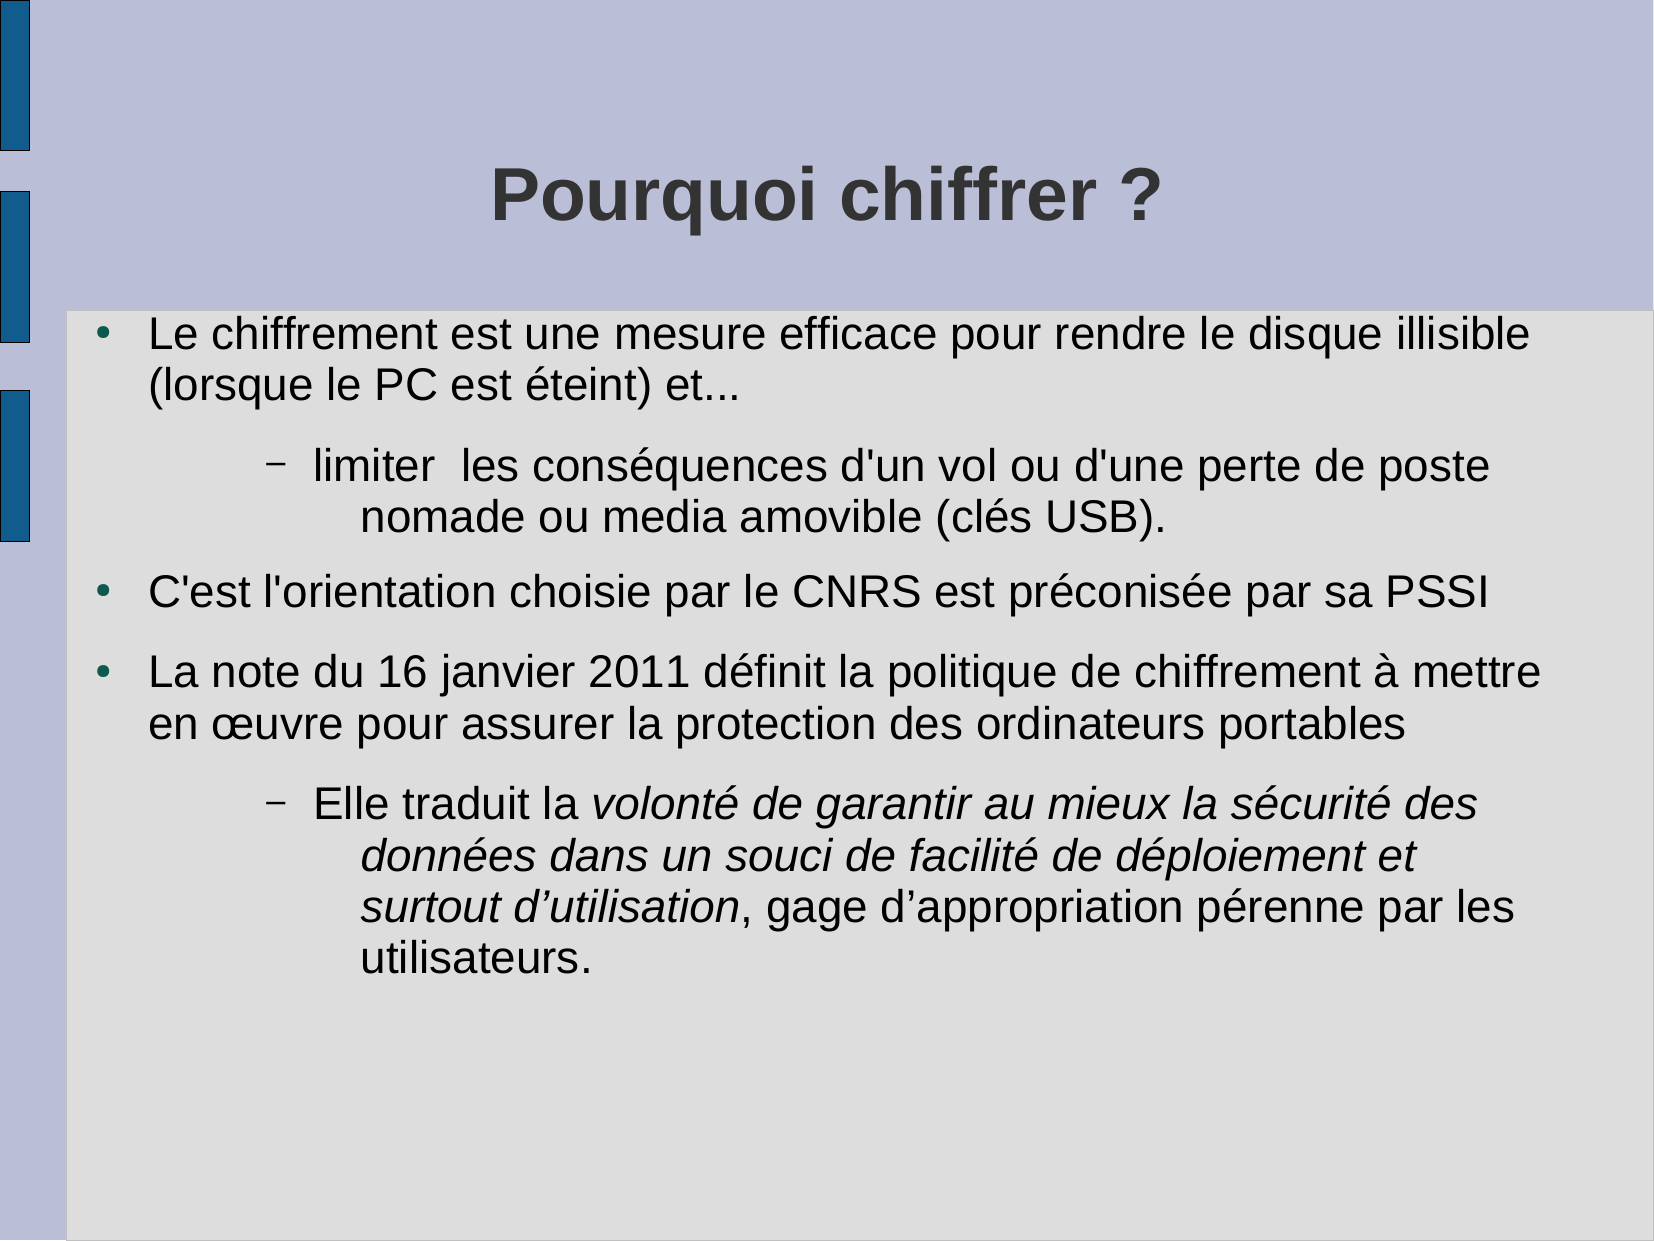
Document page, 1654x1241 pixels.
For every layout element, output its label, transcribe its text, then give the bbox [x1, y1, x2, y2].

title Pourquoi chiffrer ? [121, 91, 1534, 299]
list Le chiffrement est une mesure efficace pour rendre le disque illisible (lorsque le PC est éteint) et... limiter les conséquences d'un vol ou d'une perte de poste nomade ou media amovible (clés USB). C'est l'orientation choisie par le CNRS est préconisée par sa PSSI La note du 16 janvier 2011 définit la politique de chiffrement à mettre en œuvre pour assurer la protection des ordinateurs portables Elle traduit la volonté de garantir au mieux la sécurité des données dans un souci de facilité de déploiement et surtout d’utilisation, gage d’appropriation pérenne par les utilisateurs. [77, 307, 1566, 1112]
